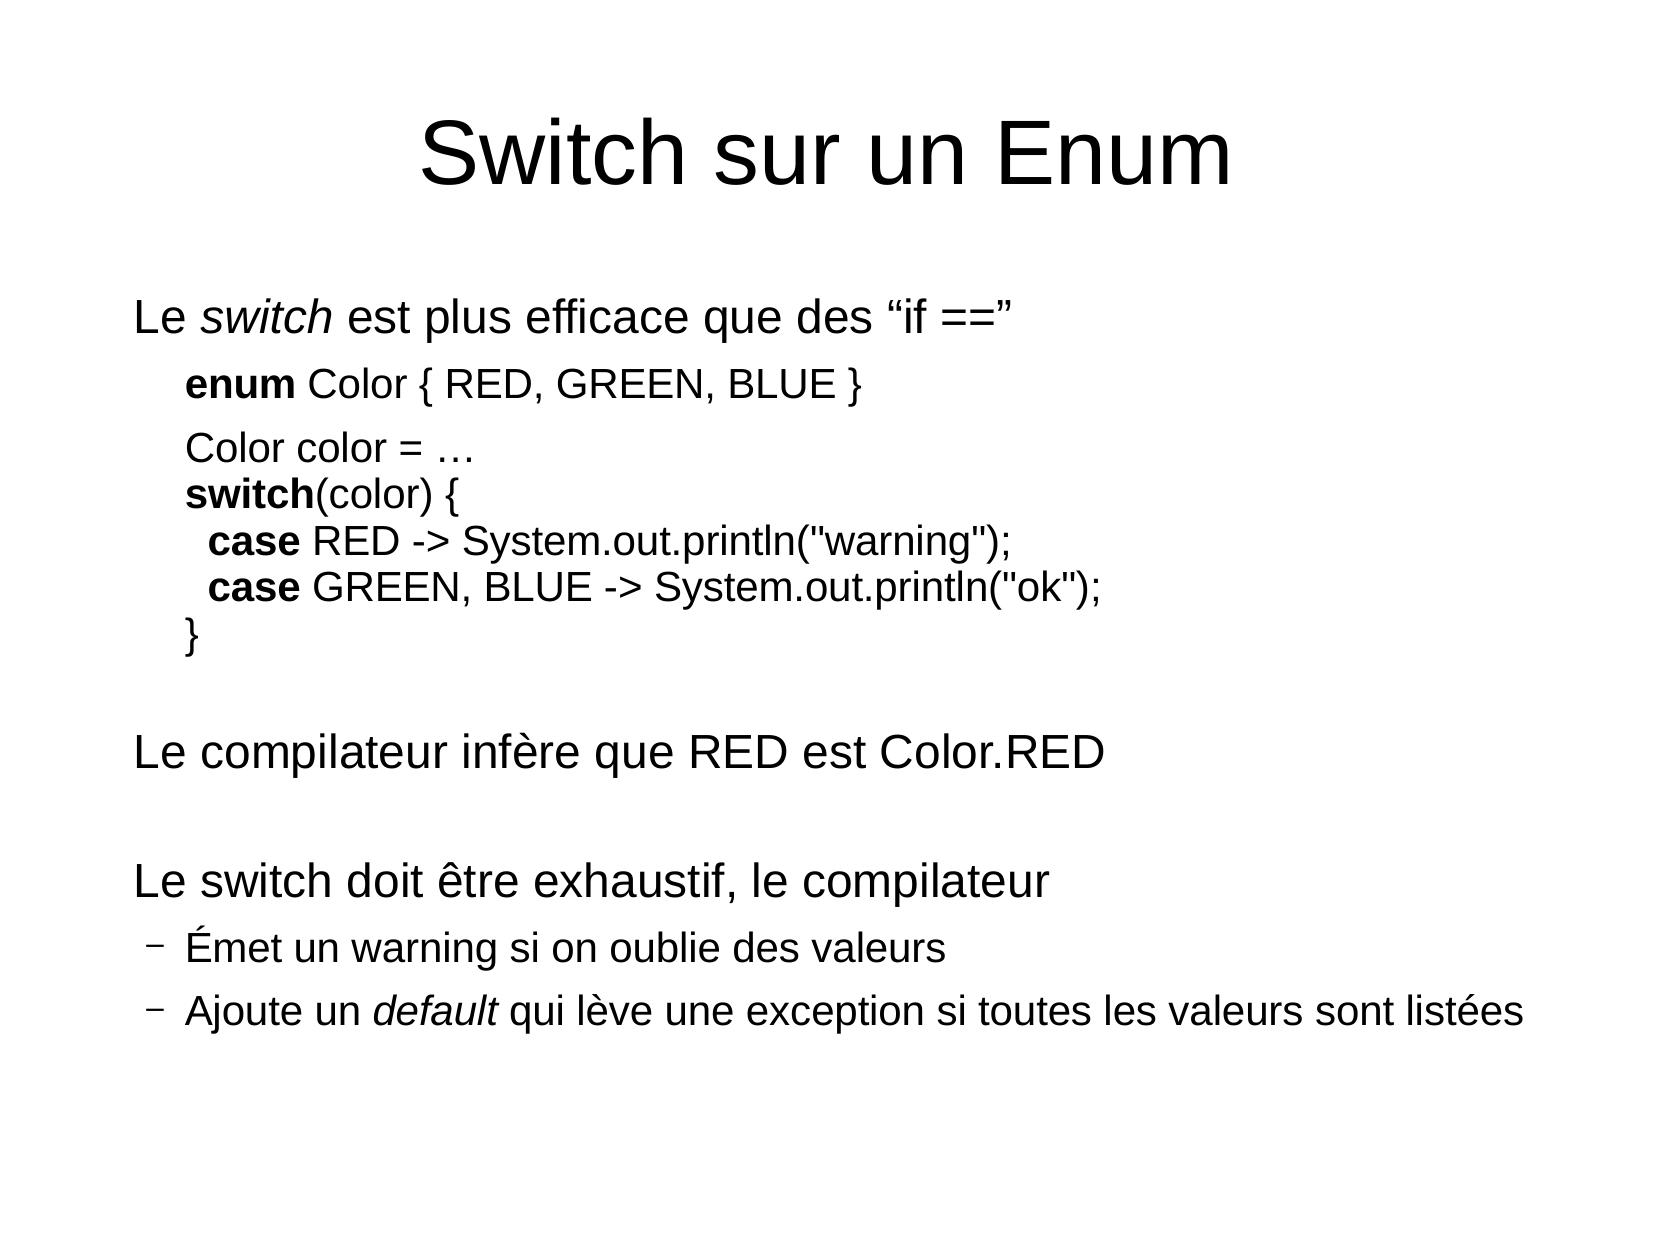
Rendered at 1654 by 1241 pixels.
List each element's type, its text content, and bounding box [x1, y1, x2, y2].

list Le switch est plus efficace que des “if ==” enum Color { RED, GREEN, BLUE } Color color = … switch(color) { case RED -> System.out.println("warning"); case GREEN, BLUE -> System.out.println("ok"); } Le compilateur infère que RED est Color.RED Le switch doit être exhaustif, le compilateur Émet un warning si on oublie des valeurs Ajoute un default qui lève une exception si toutes les valeurs sont listées [82, 290, 1571, 1051]
title Switch sur un Enum [82, 49, 1571, 257]
